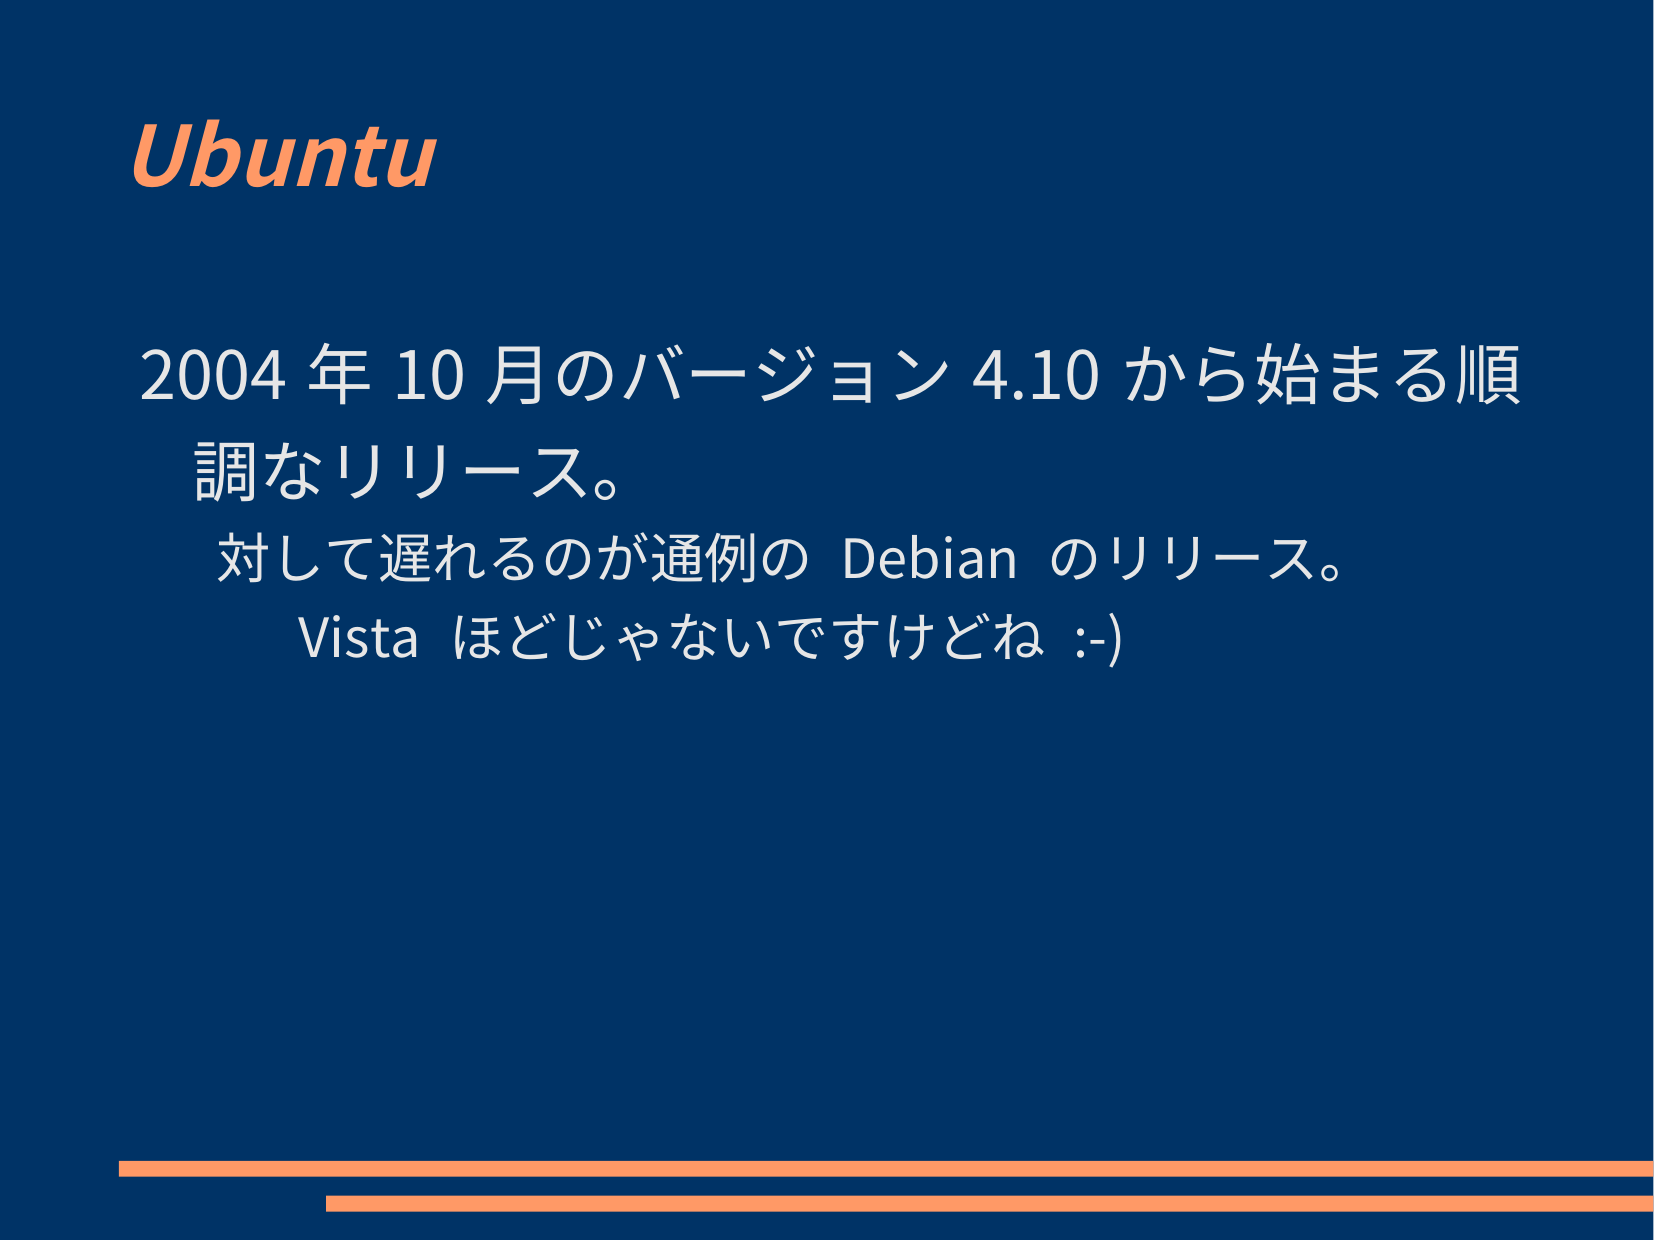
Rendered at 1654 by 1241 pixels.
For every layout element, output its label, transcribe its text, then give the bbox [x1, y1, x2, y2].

title Ubuntu [121, 46, 1534, 254]
list 2004年10月のバージョン4.10から始まる順調なリリース。 対して遅れるのが通例の Debian のリリース。 Vista ほどじゃないですけどね :-) [121, 322, 1561, 1132]
